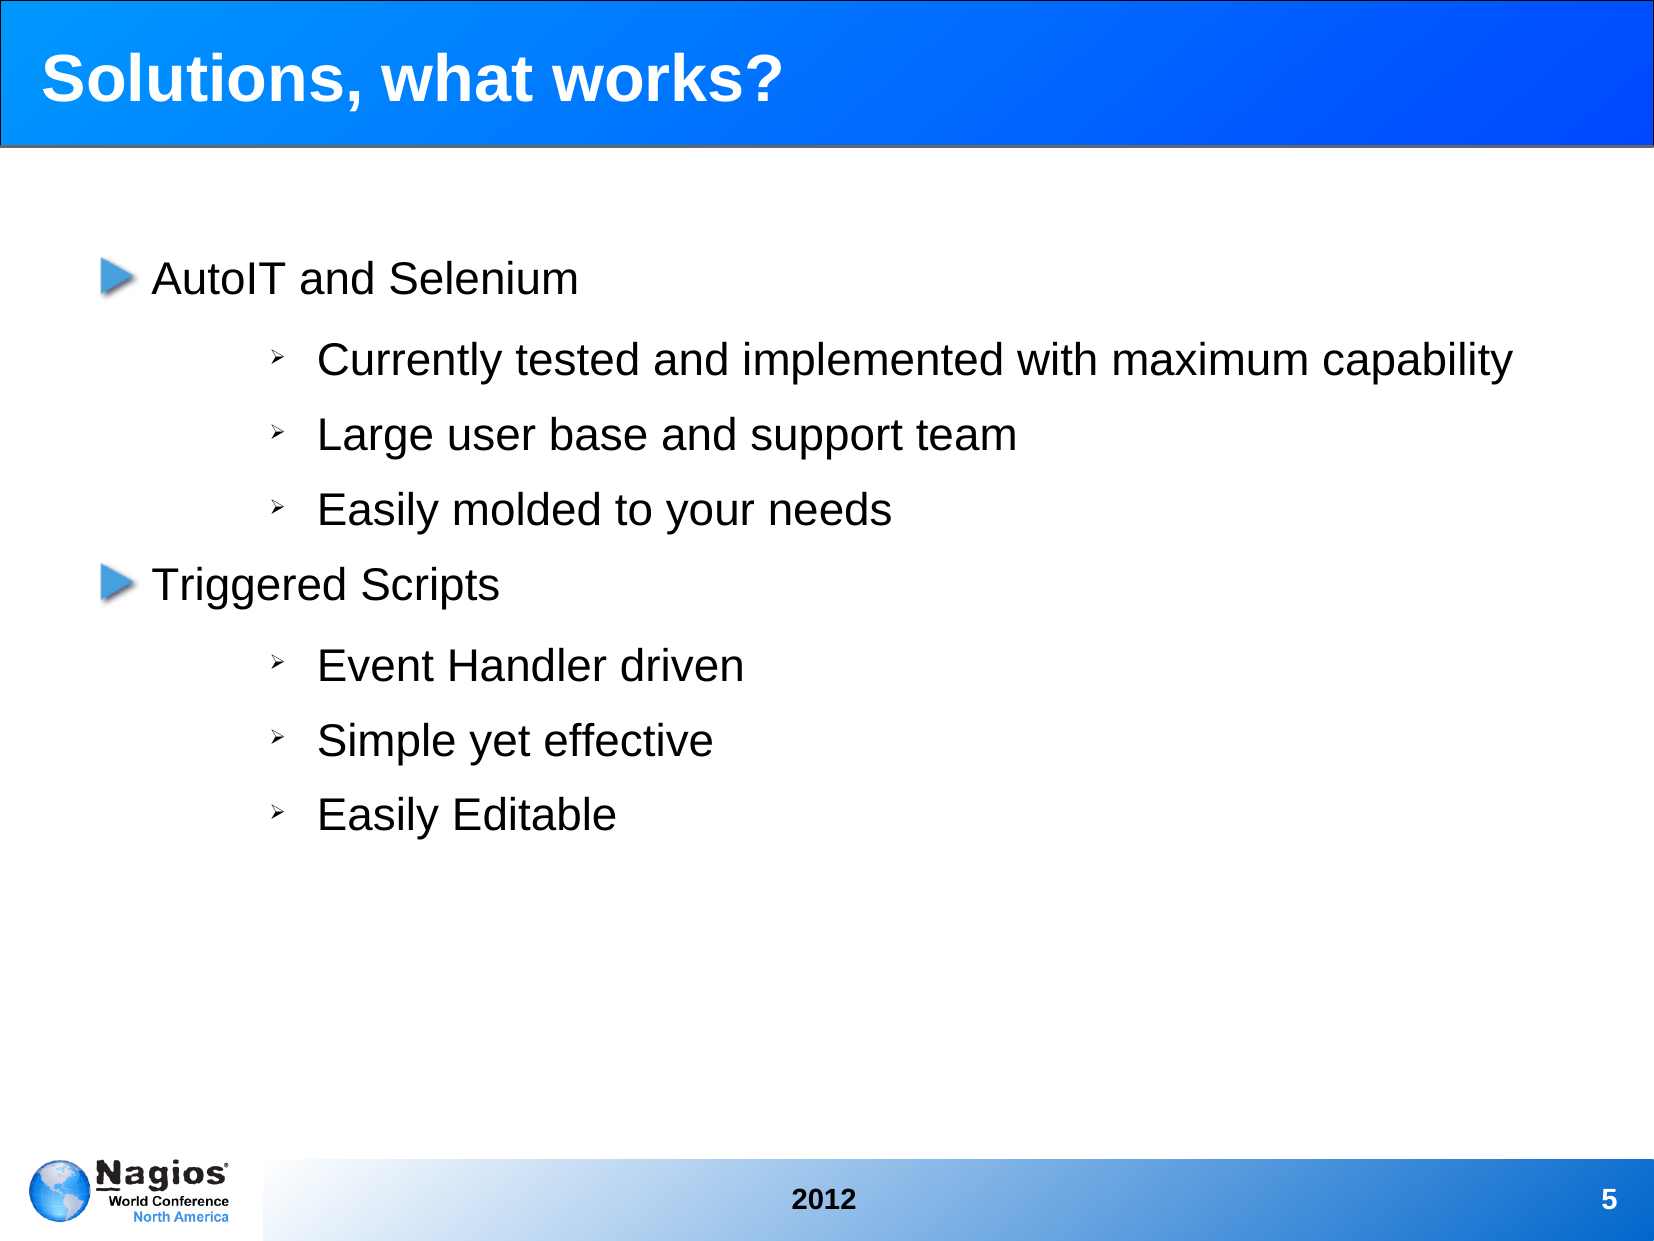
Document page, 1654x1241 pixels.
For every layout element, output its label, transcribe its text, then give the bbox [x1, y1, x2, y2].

title Solutions, what works? [41, 0, 1248, 211]
picture [29, 1159, 229, 1235]
list AutoIT and Selenium Currently tested and implemented with maximum capability Large user base and support team Easily molded to your needs Triggered Scripts Event Handler driven Simple yet effective Easily Editable [80, 253, 1569, 890]
